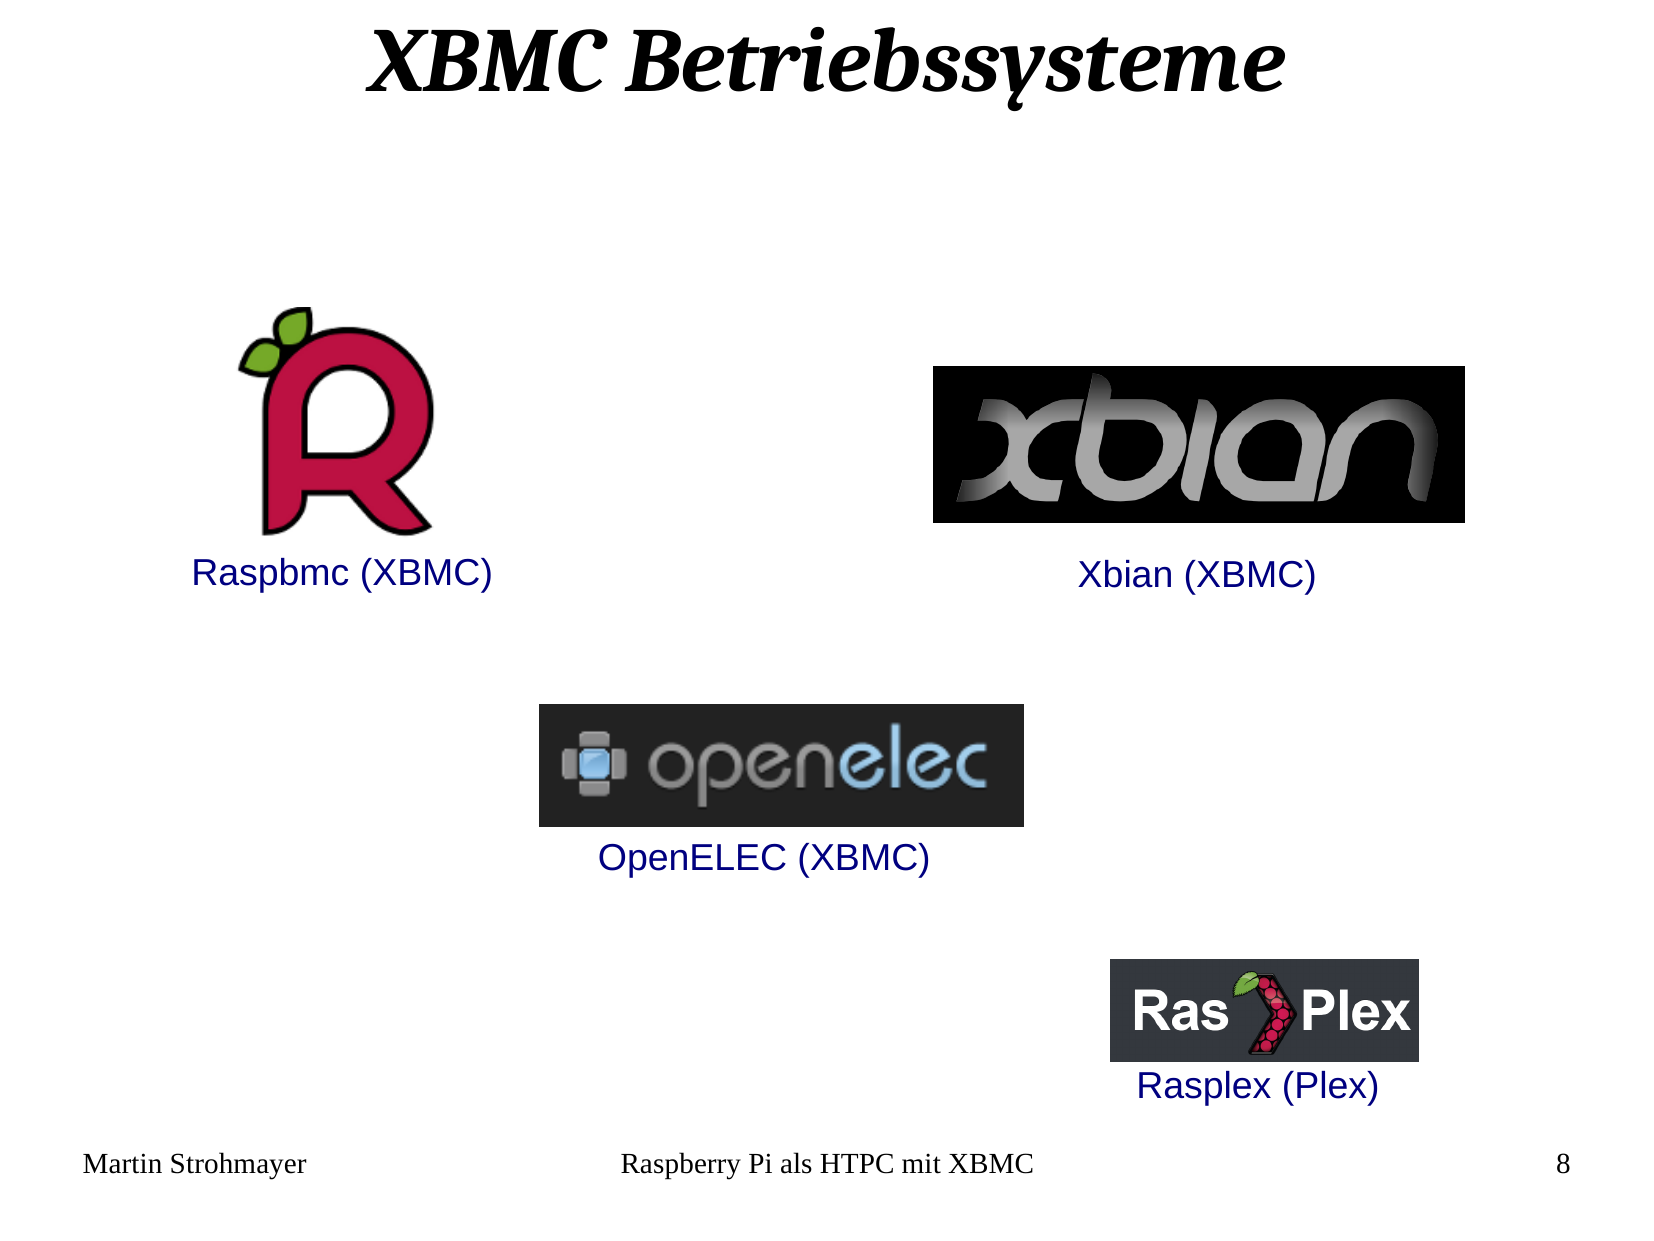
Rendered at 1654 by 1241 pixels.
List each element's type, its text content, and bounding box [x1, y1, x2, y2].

picture [1110, 959, 1419, 1062]
picture [223, 307, 443, 542]
text_box OpenELEC (XBMC) [583, 828, 946, 886]
text_box Rasplex (Plex) [1121, 1057, 1395, 1115]
text_box Raspbmc (XBMC) [176, 543, 508, 601]
picture [539, 704, 1024, 827]
title XBMC Betriebssysteme [3, 7, 1654, 116]
picture [933, 366, 1465, 523]
text_box Xbian (XBMC) [1062, 545, 1332, 603]
